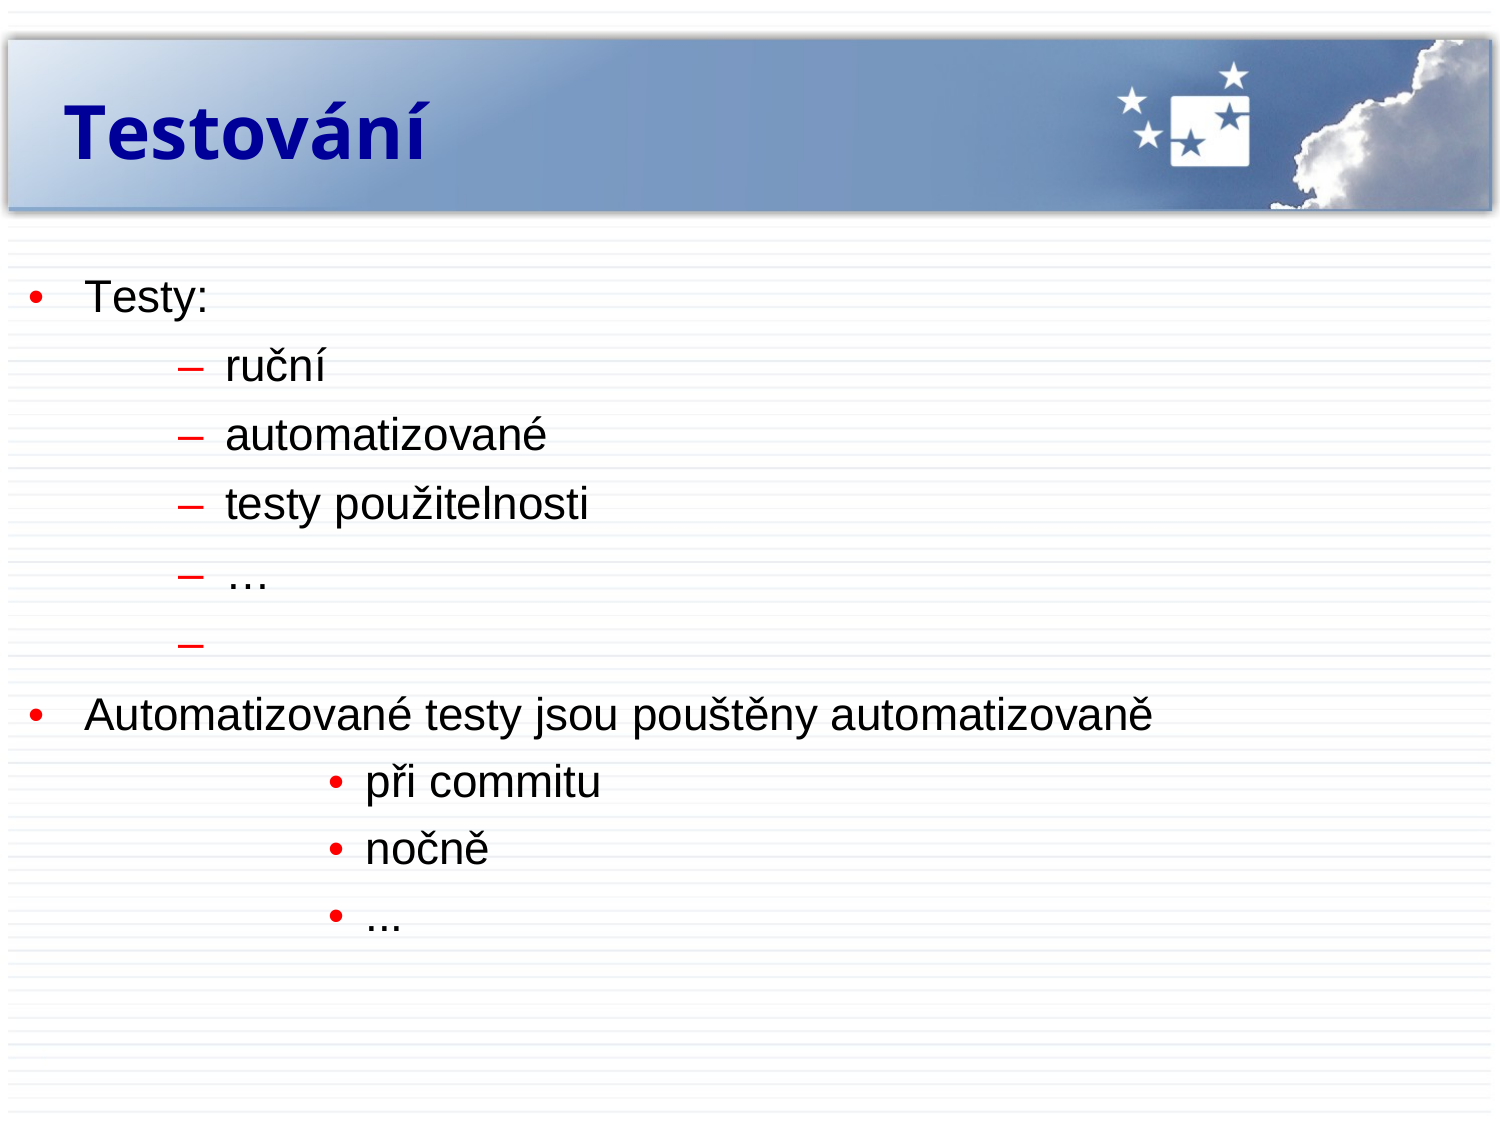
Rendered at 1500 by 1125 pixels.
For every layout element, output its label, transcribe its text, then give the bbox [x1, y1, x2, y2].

title Testování [63, 26, 1414, 229]
list Testy: ruční automatizované testy použitelnosti … Automatizované testy jsou pouštěny automatizovaně při commitu nočně ... [28, 266, 1480, 1096]
picture [0, 0, 1500, 1125]
